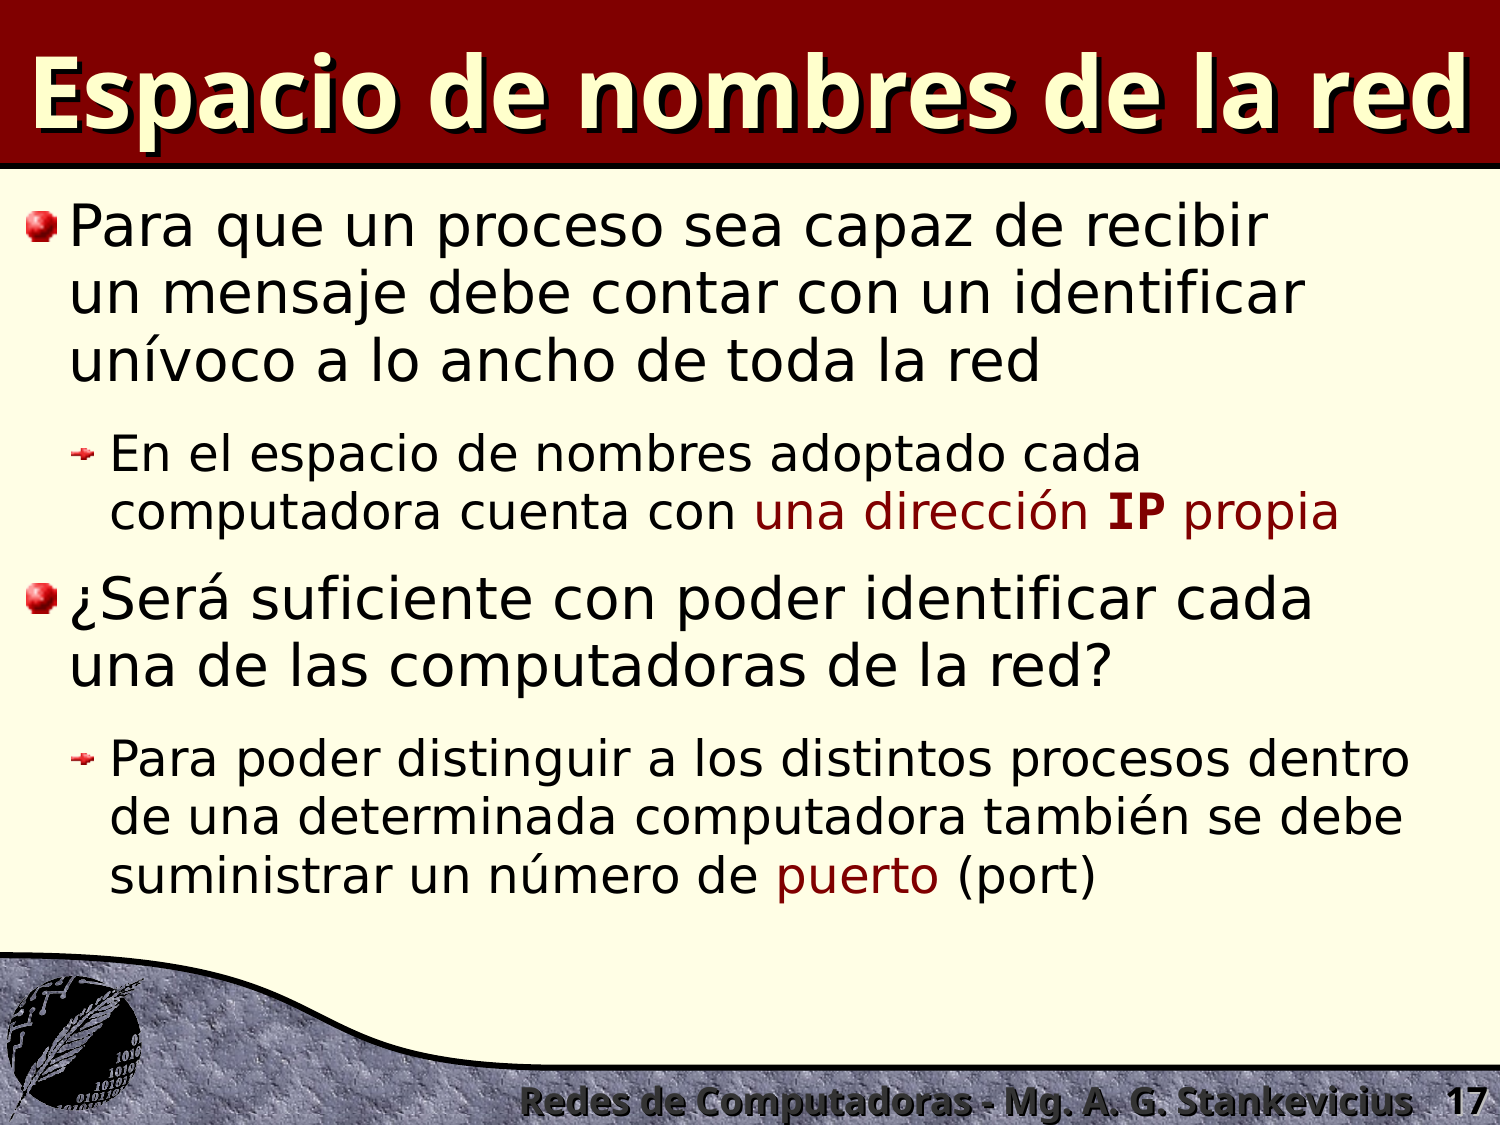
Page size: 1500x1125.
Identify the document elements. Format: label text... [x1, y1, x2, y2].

picture [790, 1100, 795, 1110]
picture [1047, 1100, 1054, 1110]
picture [0, 959, 1500, 1125]
list Para que un proceso sea capaz de recibir un mensaje debe contar con un identificar unívoco a lo ancho de toda la red En el espacio de nombres adoptado cada computadora cuenta con una dirección IP propia ¿Será suficiente con poder identificar cada una de las computadoras de la red? Para poder distinguir a los distintos procesos dentro de una determinada computadora también se debe suministrar un número de puerto (port) [11, 192, 1486, 921]
title Espacio de nombres de la red [15, 5, 1485, 160]
